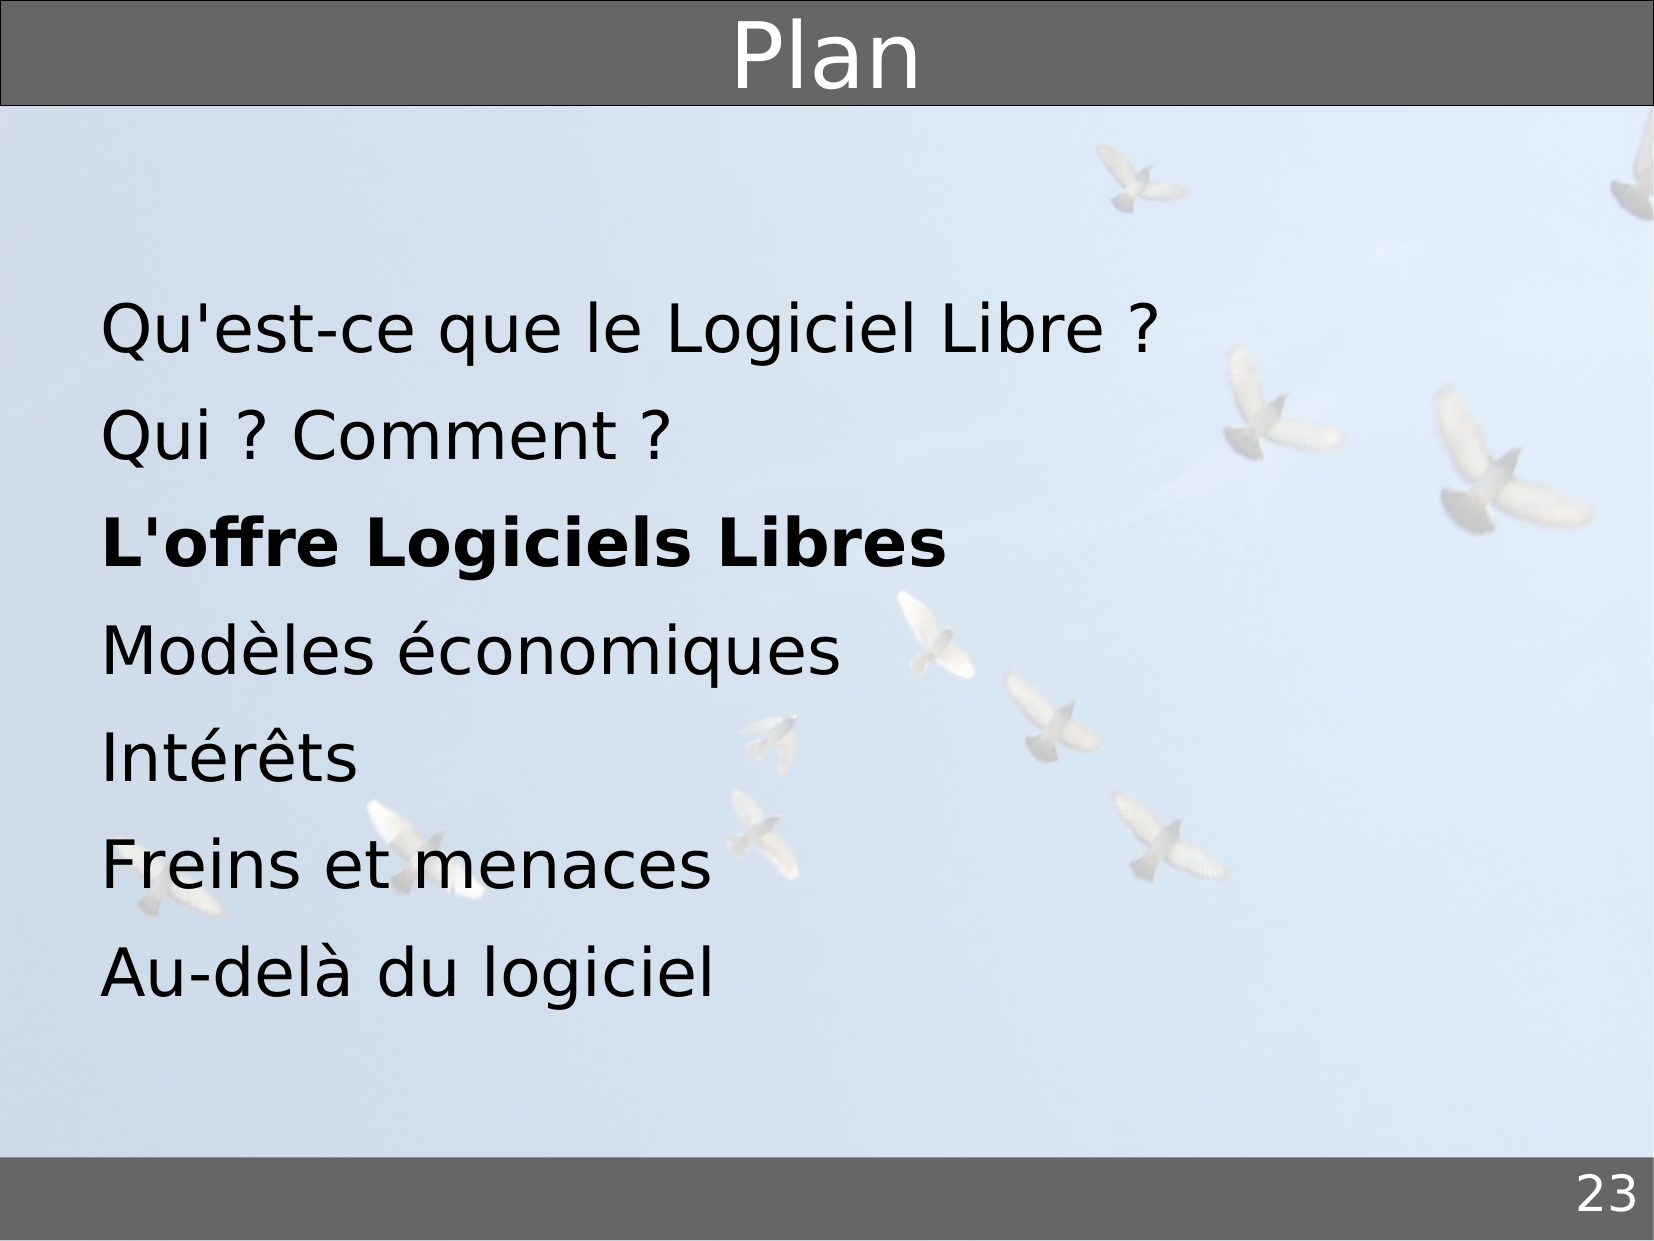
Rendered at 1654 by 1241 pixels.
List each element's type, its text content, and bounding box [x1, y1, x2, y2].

list Qu'est-ce que le Logiciel Libre ? Qui ? Comment ? L'offre Logiciels Libres Modèles économiques Intérêts Freins et menaces Au-delà du logiciel [82, 290, 1571, 1094]
title Plan [0, 3, 1654, 111]
